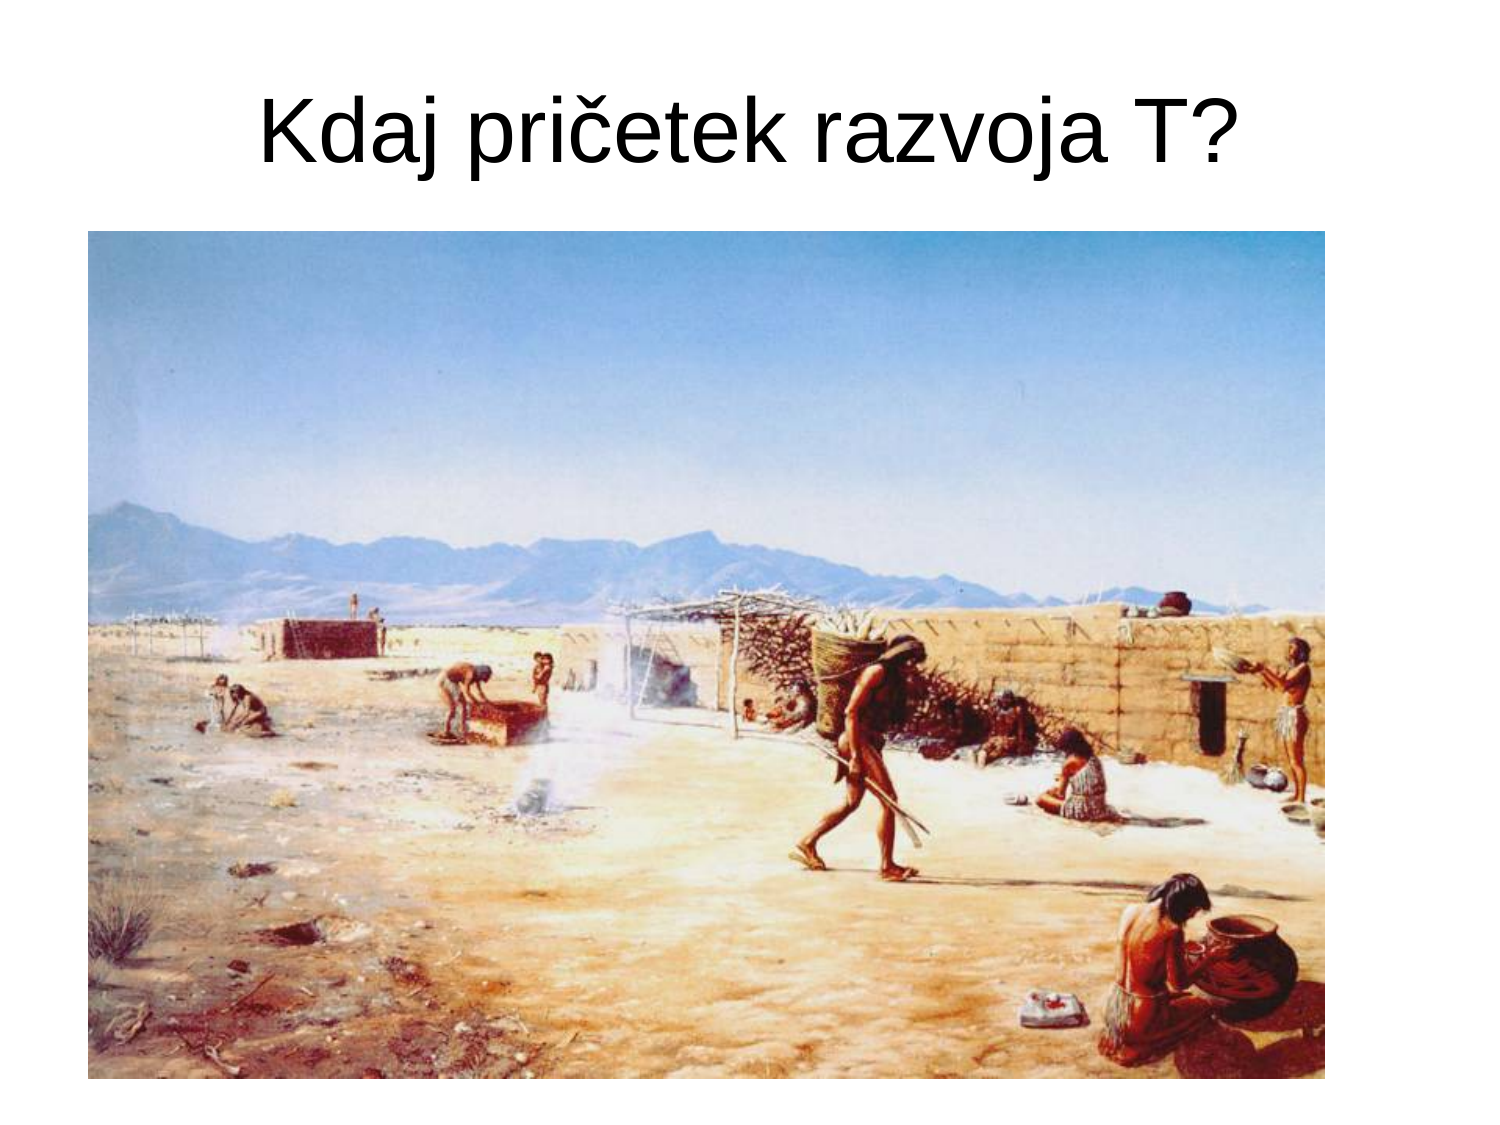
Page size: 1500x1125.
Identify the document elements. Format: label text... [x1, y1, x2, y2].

title Kdaj pričetek razvoja T? [75, 21, 1424, 257]
picture [88, 231, 1325, 1079]
